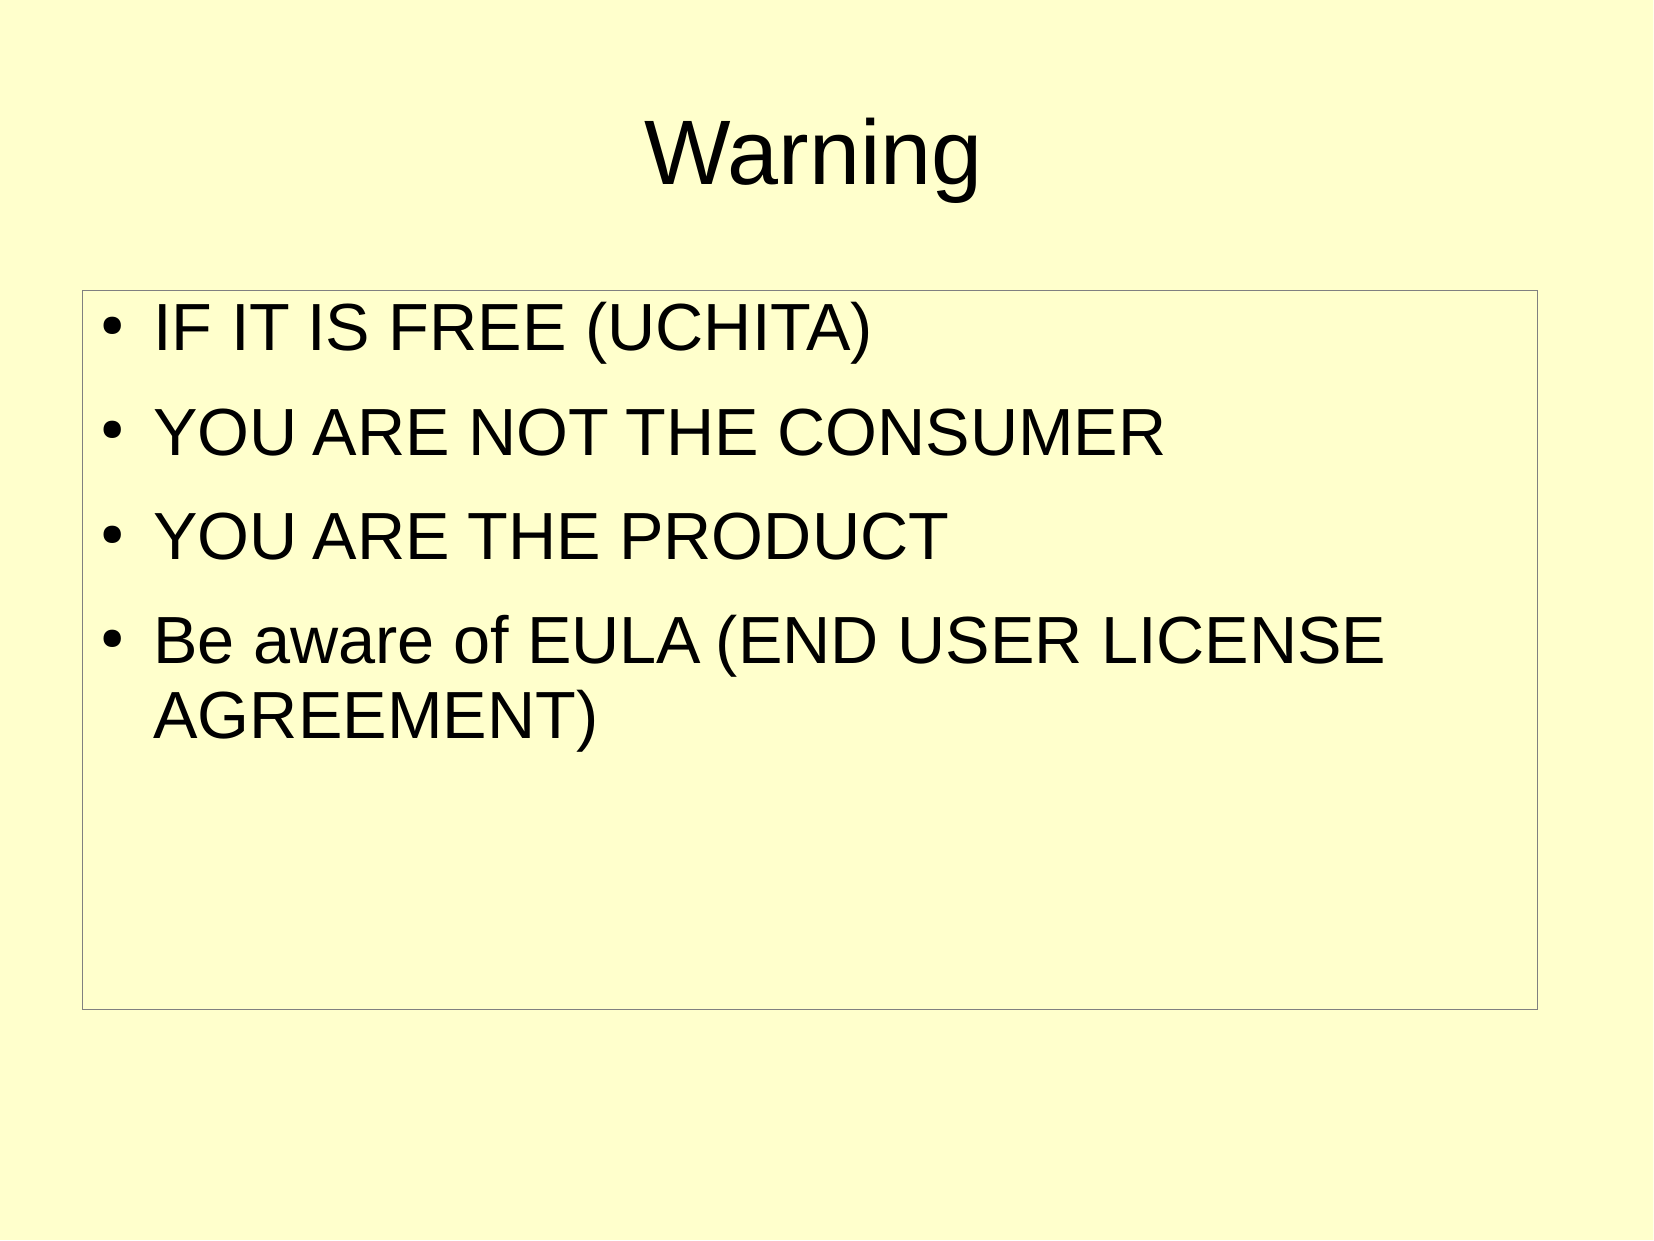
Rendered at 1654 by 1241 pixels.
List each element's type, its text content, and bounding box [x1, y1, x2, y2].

list IF IT IS FREE (UCHITA) YOU ARE NOT THE CONSUMER YOU ARE THE PRODUCT Be aware of EULA (END USER LICENSE AGREEMENT) [82, 290, 1538, 1010]
title Warning [82, 49, 1571, 257]
